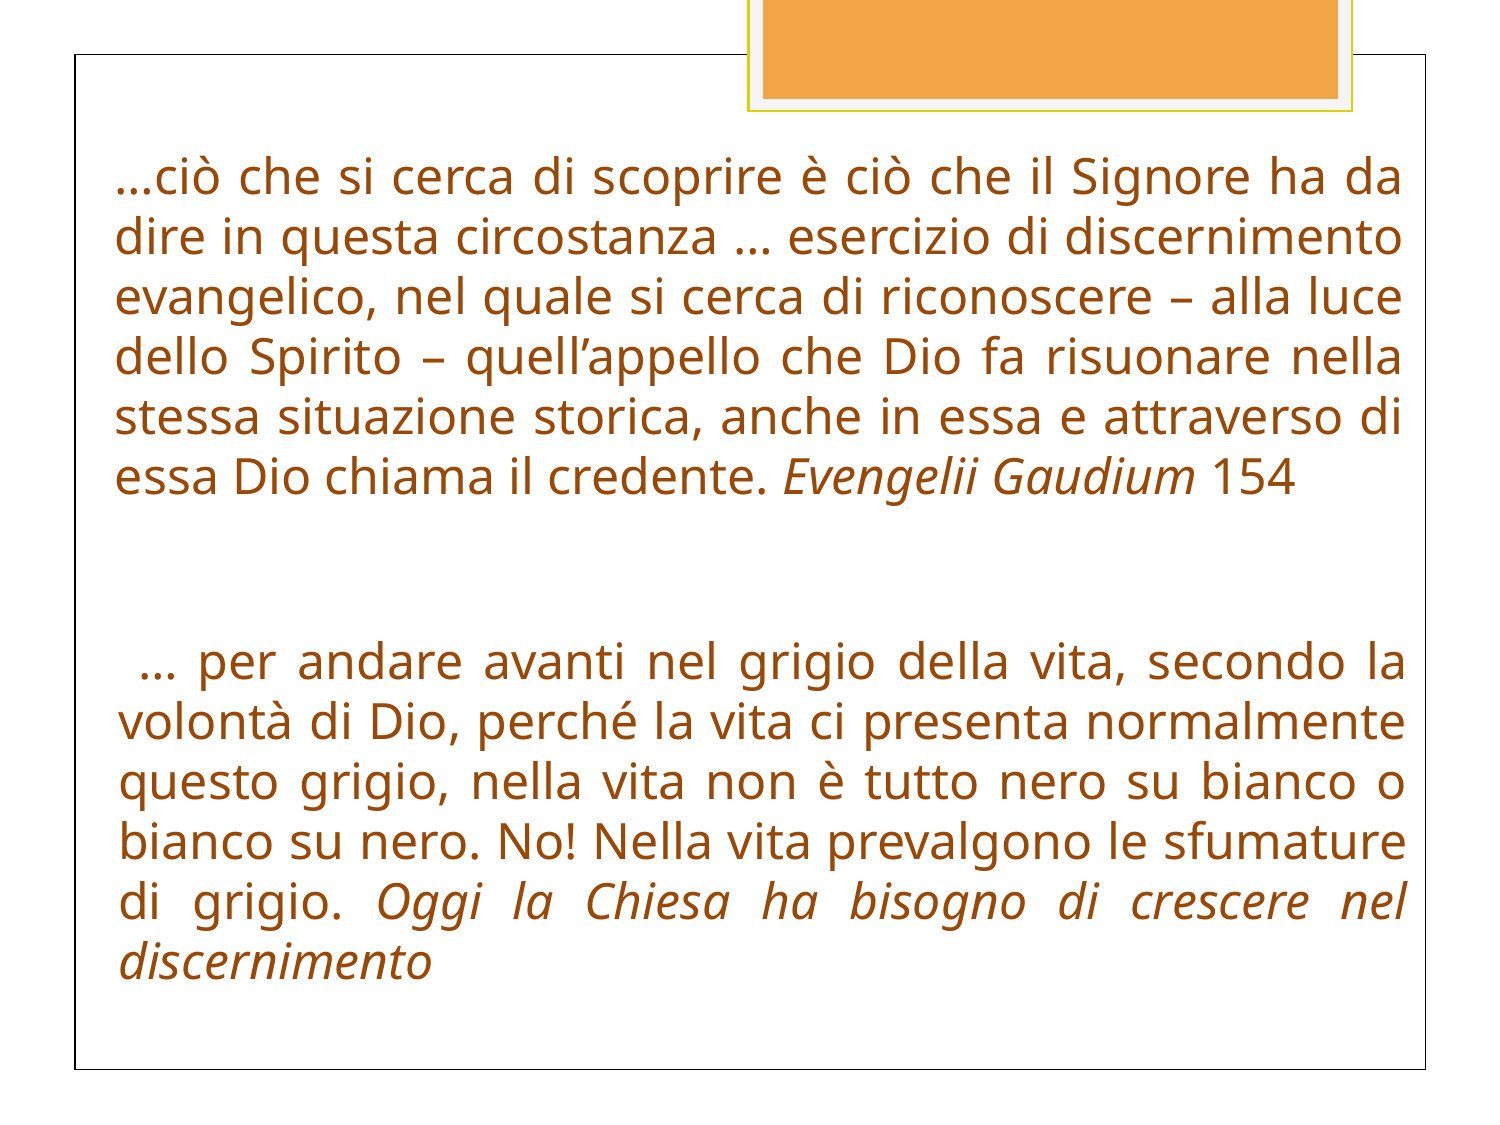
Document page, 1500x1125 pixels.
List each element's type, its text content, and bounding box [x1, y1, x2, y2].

text_box …ciò che si cerca di scoprire è ciò che il Signore ha da dire in questa circostanza … esercizio di discernimento evangelico, nel quale si cerca di riconoscere – alla luce dello Spirito – quell’appello che Dio fa risuonare nella stessa situazione storica, anche in essa e attraverso di essa Dio chiama il credente. Evengelii Gaudium 154 [99, 137, 1424, 516]
text_box … per andare avanti nel grigio della vita, secondo la volontà di Dio, perché la vita ci presenta normalmente questo grigio, nella vita non è tutto nero su bianco o bianco su nero. No! Nella vita prevalgono le sfumature di grigio. Oggi la Chiesa ha bisogno di crescere nel discernimento [103, 621, 1427, 1001]
